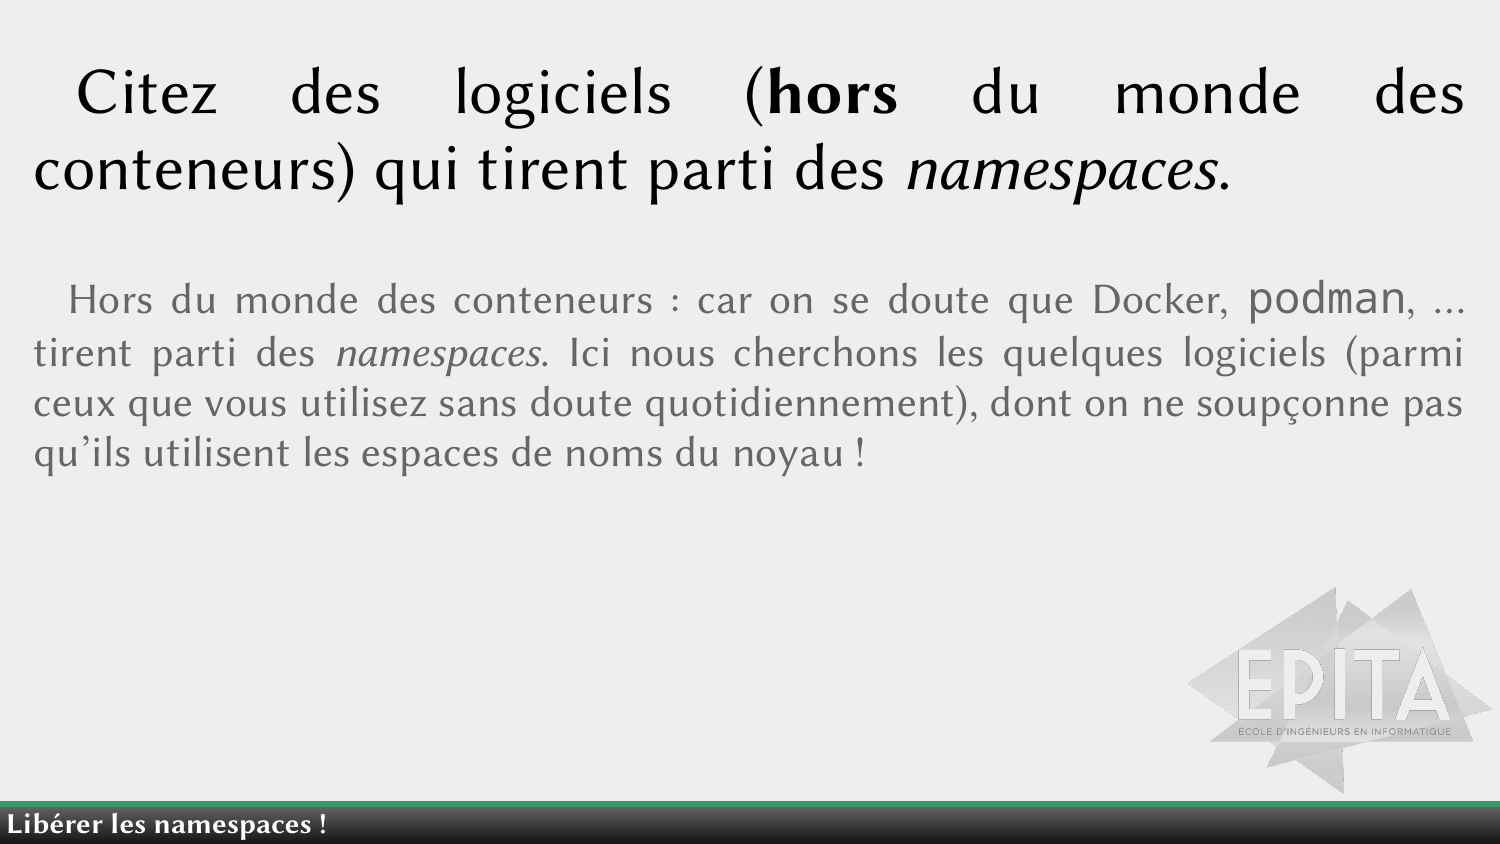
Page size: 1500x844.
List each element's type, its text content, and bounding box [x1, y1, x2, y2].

picture [1187, 587, 1492, 794]
title Libérer les namespaces ! [5, 801, 1075, 844]
list Citez des logiciels (hors du monde des conteneurs) qui tirent parti des namespaces. [33, 17, 1467, 243]
list Hors du monde des conteneurs : car on se doute que Docker, podman, … tirent parti des namespaces. Ici nous cherchons les quelques logiciels (parmi ceux que vous utilisez sans doute quotidiennement), dont on ne soupçonne pas qu’ils utilisent les espaces de noms du noyau ! [33, 265, 1467, 479]
